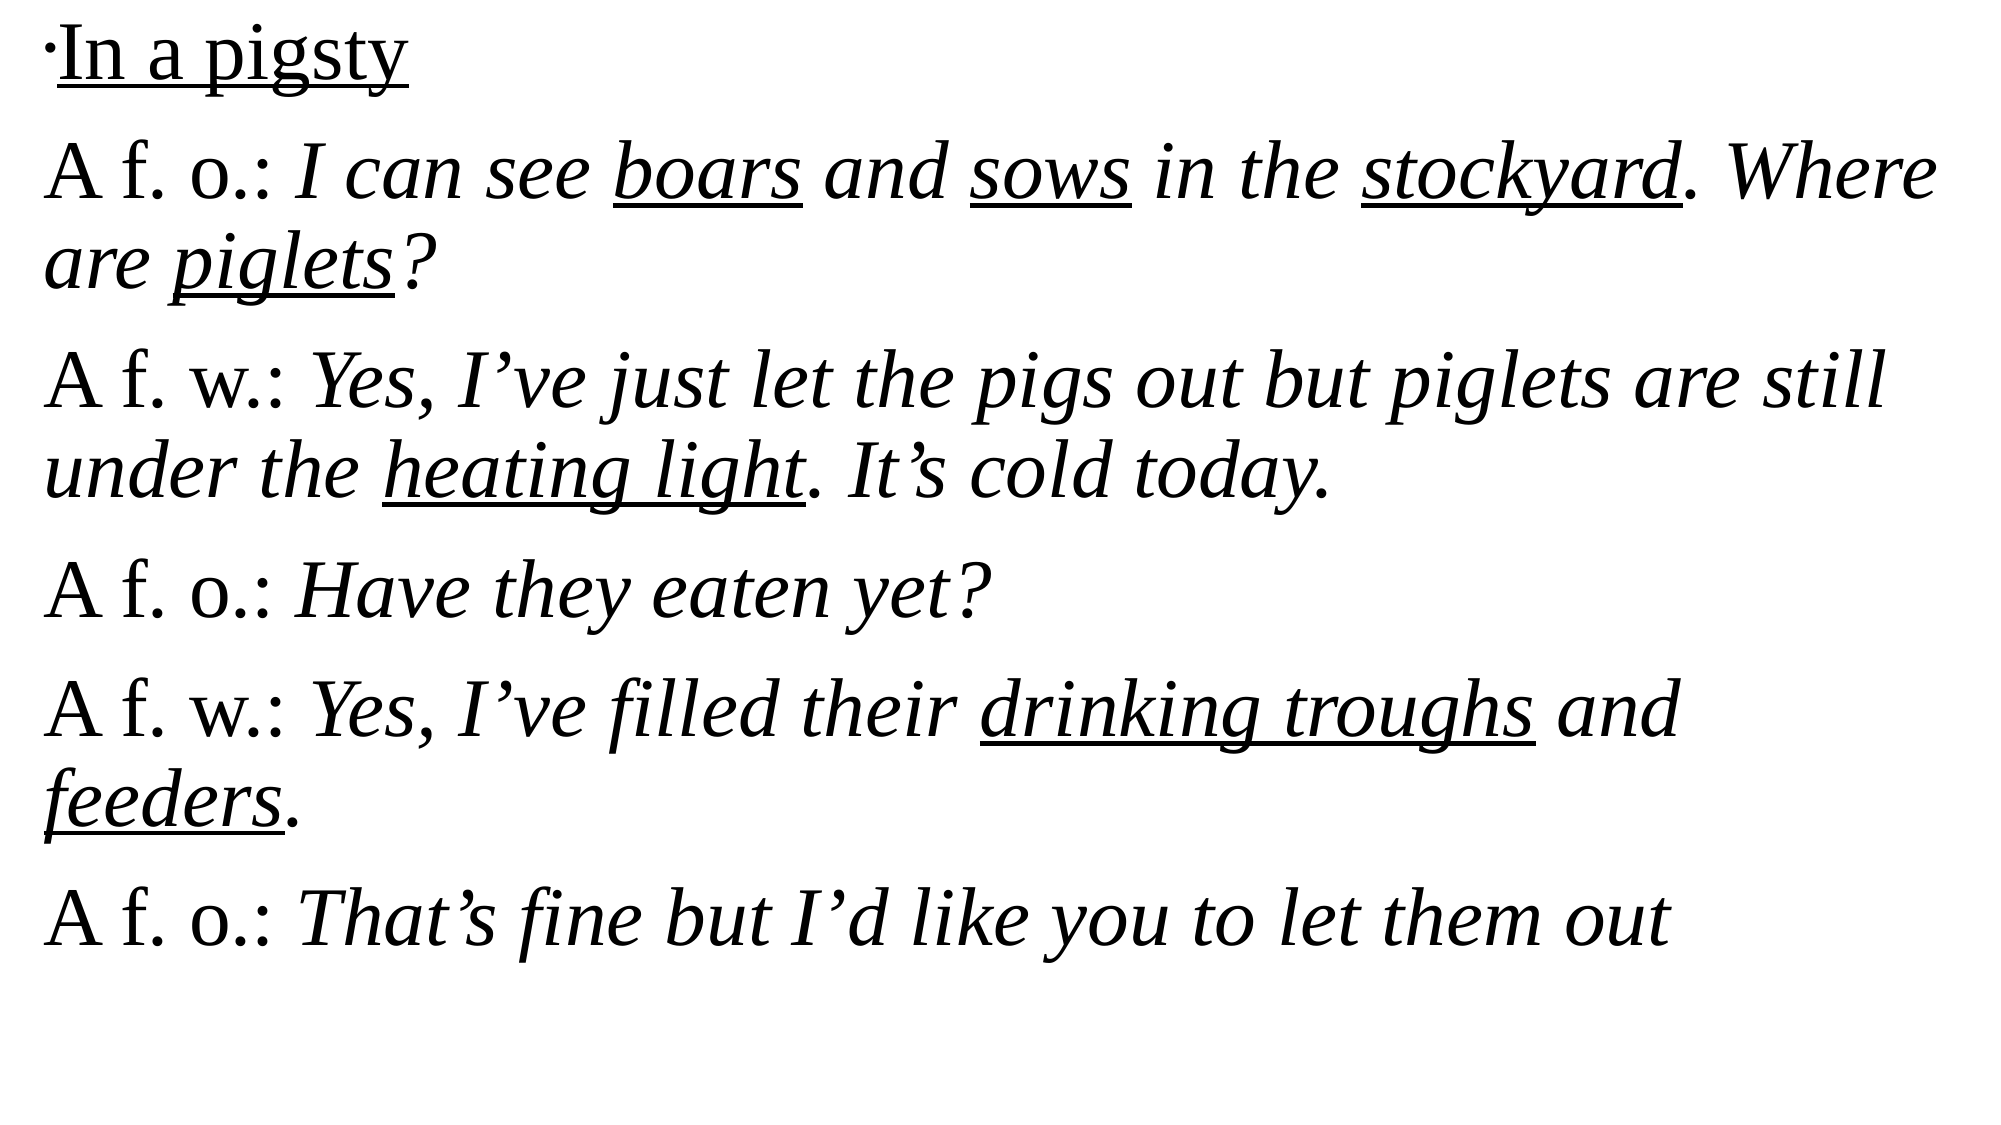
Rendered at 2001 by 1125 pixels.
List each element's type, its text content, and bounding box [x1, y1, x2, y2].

list In a pigsty A f. o.: I can see boars and sows in the stockyard. Where are piglets? A f. w.: Yes, I’ve just let the pigs out but piglets are still under the heating light. It’s cold today. A f. o.: Have they eaten yet? A f. w.: Yes, I’ve filled their drinking troughs and feeders. A f. o.: That’s fine but I’d like you to let them out [29, 0, 1975, 1125]
